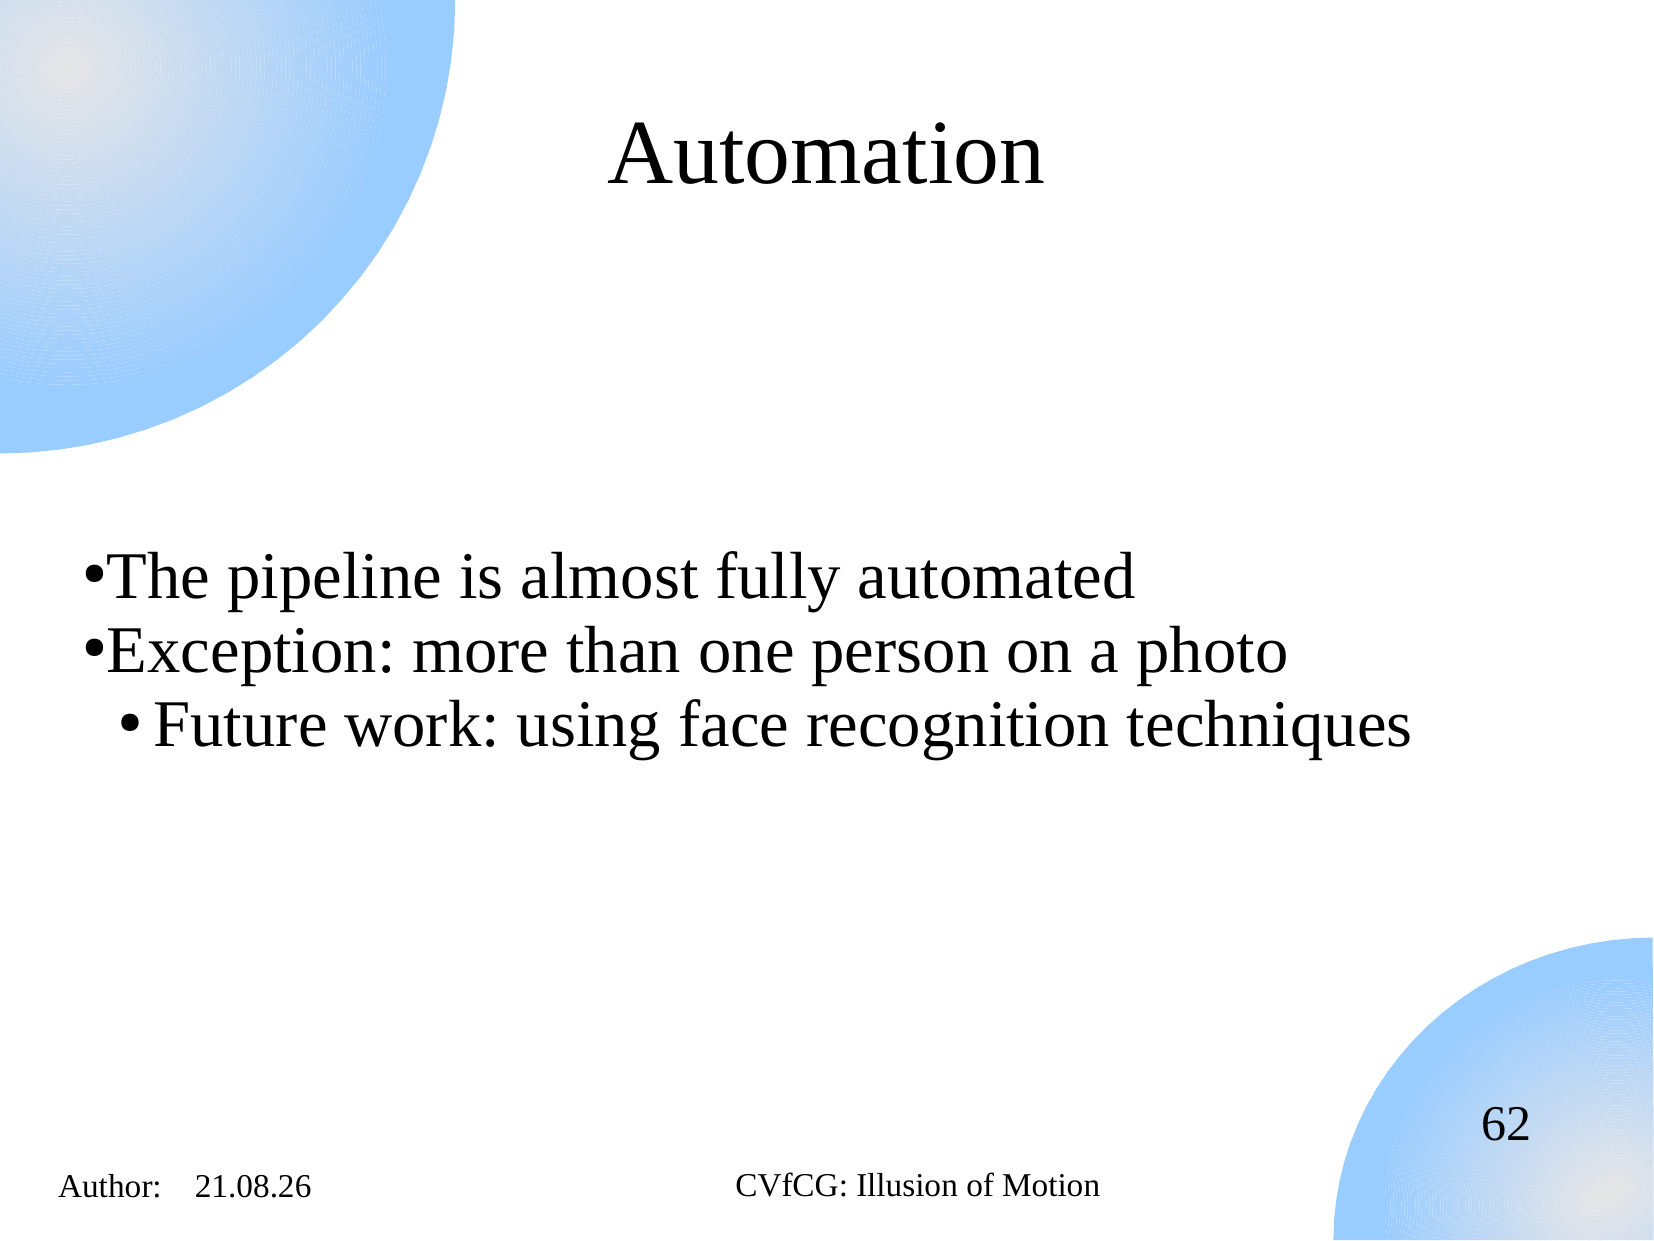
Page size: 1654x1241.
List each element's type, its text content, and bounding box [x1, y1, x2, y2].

text_box CVfCG: Illusion of Motion [735, 1166, 1346, 1204]
title Automation [82, 49, 1571, 257]
subtitle The pipeline is almost fully automated Exception: more than one person on a photo Future work: using face recognition techniques [82, 290, 1571, 1010]
text_box <number> [1401, 1095, 1611, 1152]
